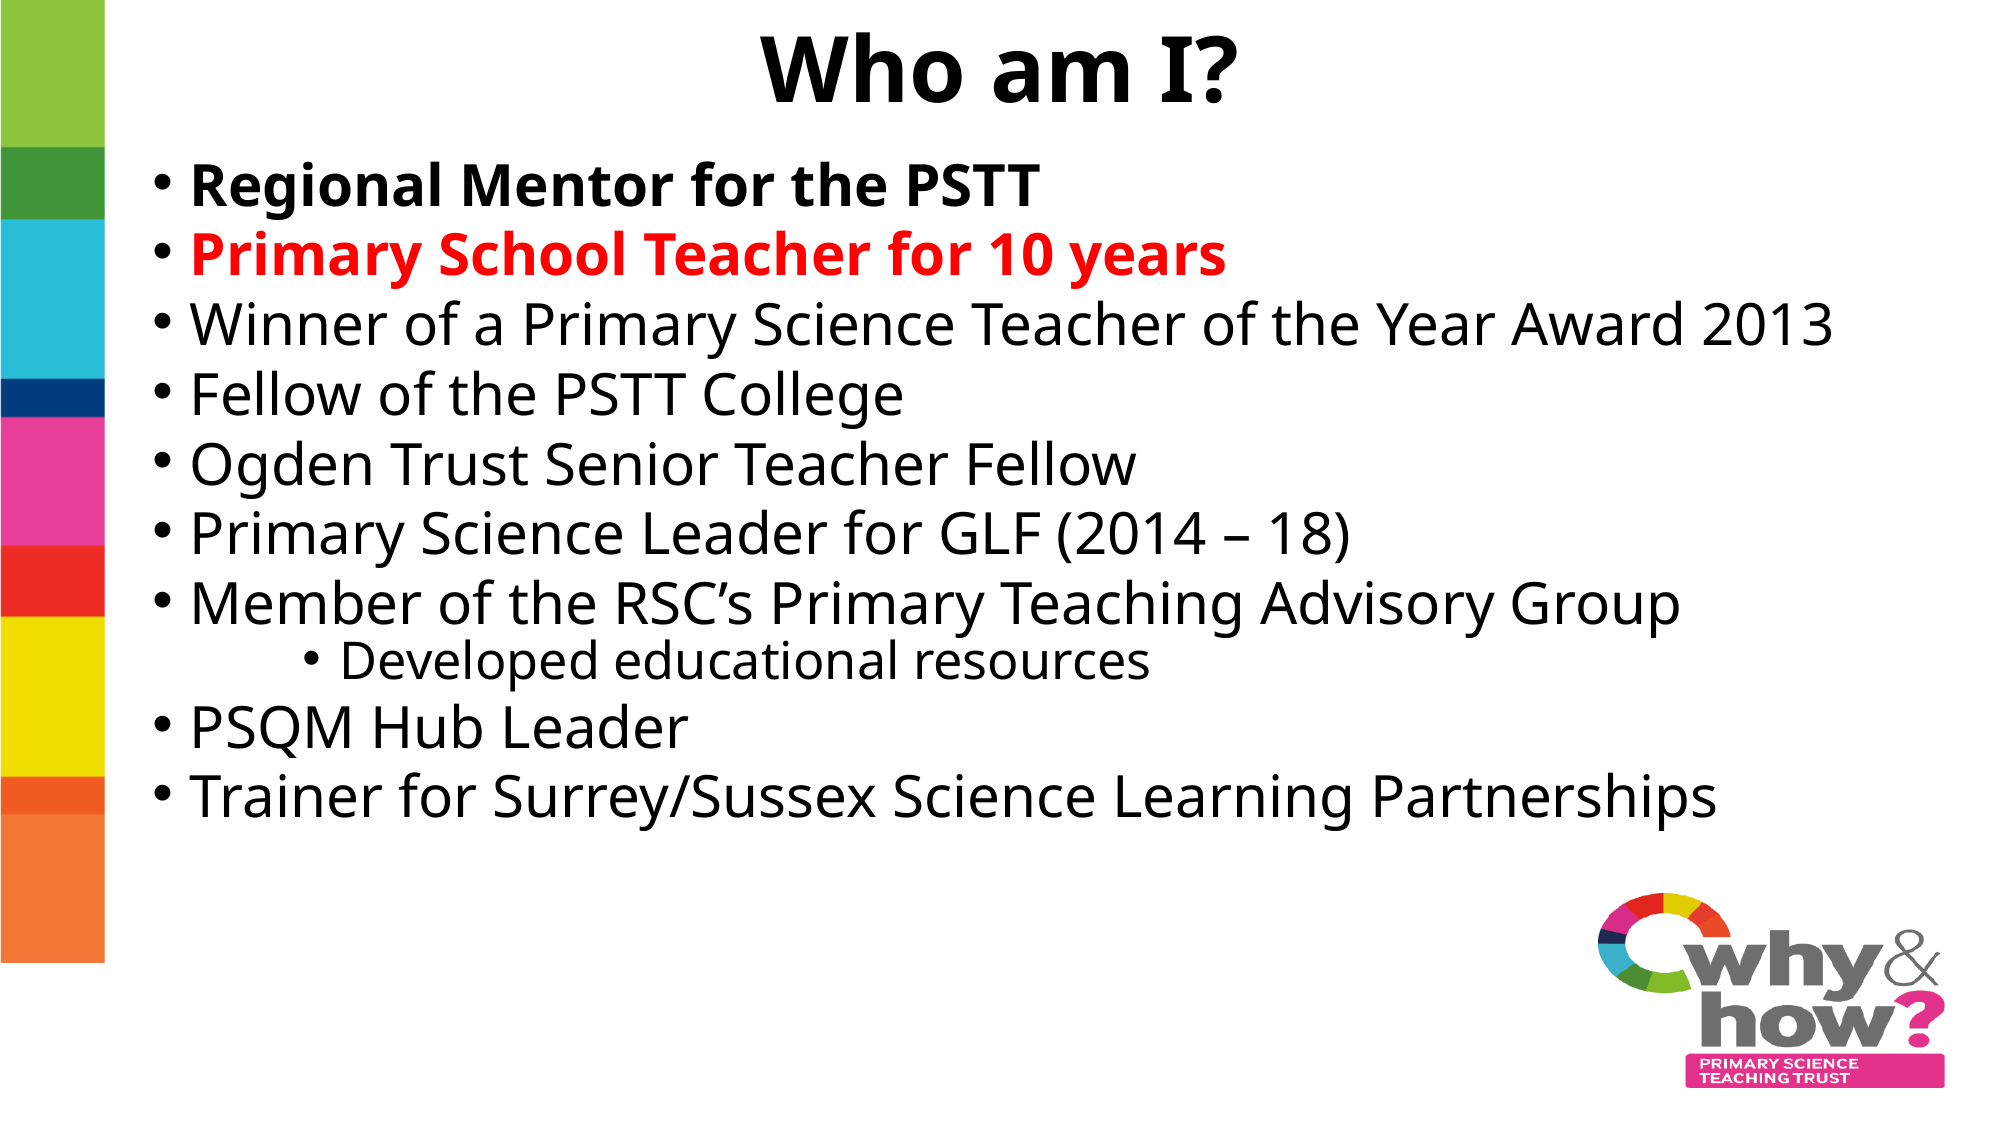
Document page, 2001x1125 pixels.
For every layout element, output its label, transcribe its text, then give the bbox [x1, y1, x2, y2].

text_box Who am I? [137, 16, 1863, 159]
text_box Regional Mentor for the PSTT Primary School Teacher for 10 years Winner of a Primary Science Teacher of the Year Award 2013 Fellow of the PSTT College Ogden Trust Senior Teacher Fellow Primary Science Leader for GLF (2014 – 18) Member of the RSC’s Primary Teaching Advisory Group Developed educational resources PSQM Hub Leader Trainer for Surrey/Sussex Science Learning Partnerships [137, 159, 1863, 988]
